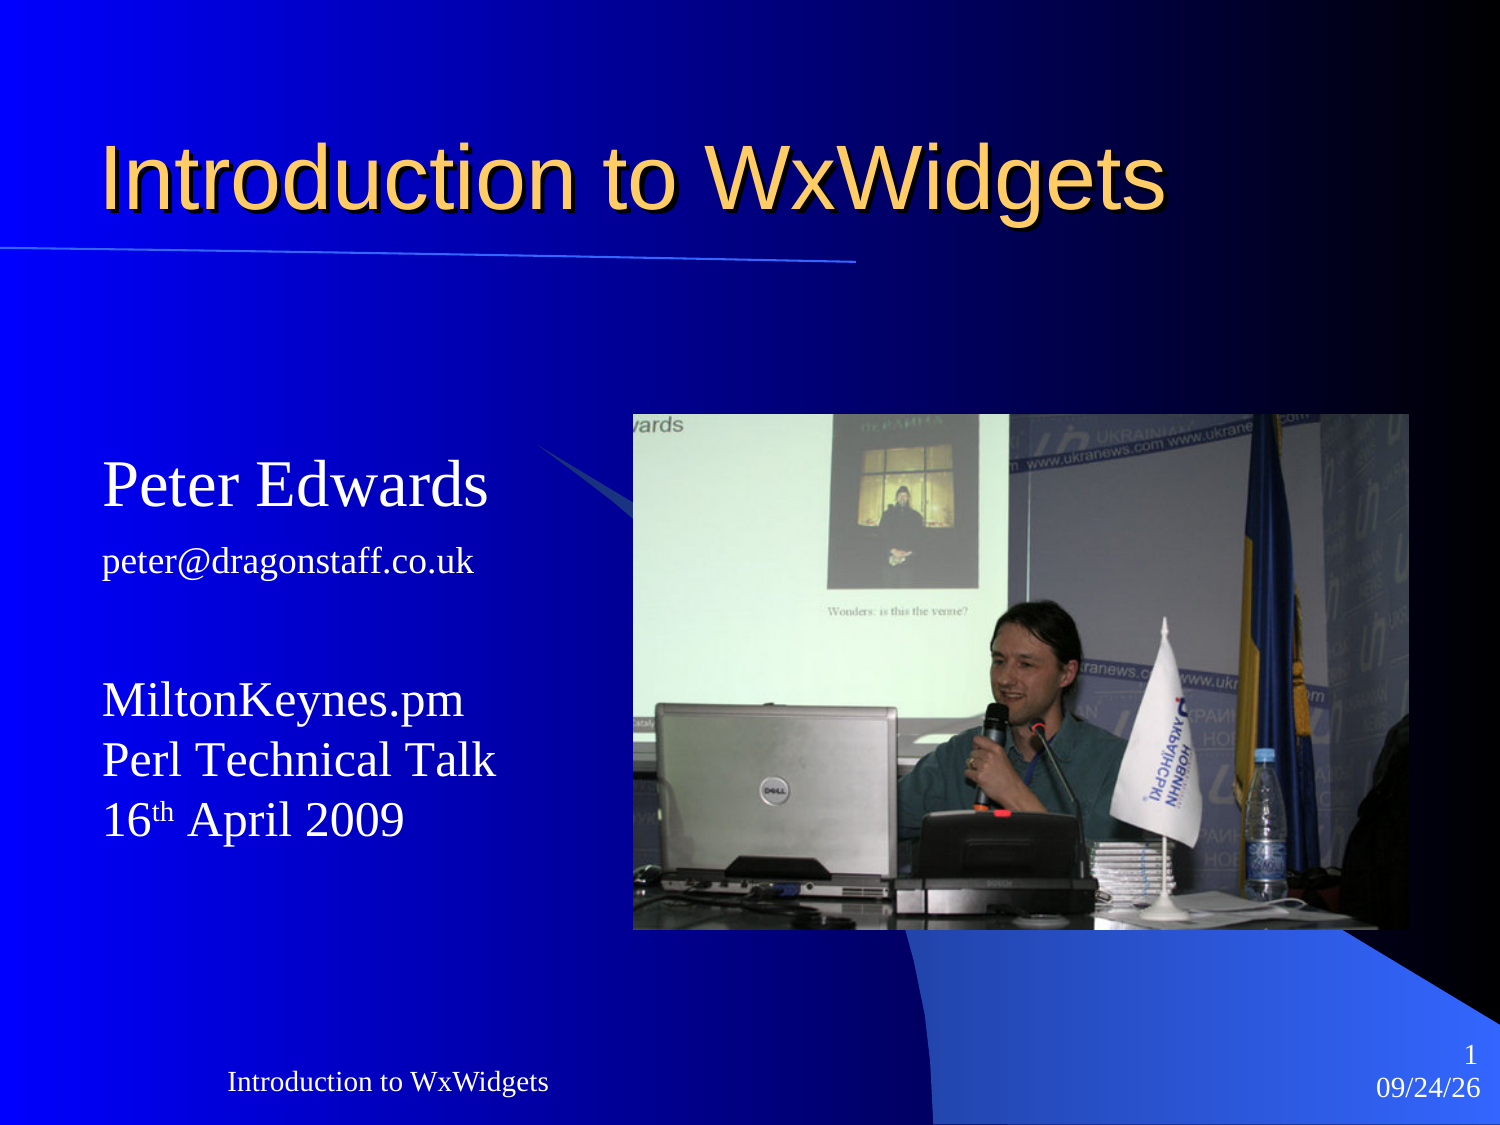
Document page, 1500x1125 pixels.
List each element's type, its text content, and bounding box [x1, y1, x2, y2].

text_box peter@dragonstaff.co.uk [87, 528, 607, 589]
picture [633, 414, 1409, 930]
title Introduction to WxWidgets [83, 118, 1477, 237]
subtitle Peter Edwards [87, 457, 554, 528]
text_box MiltonKeynes.pm Perl Technical Talk 16th April 2009 [87, 658, 619, 854]
